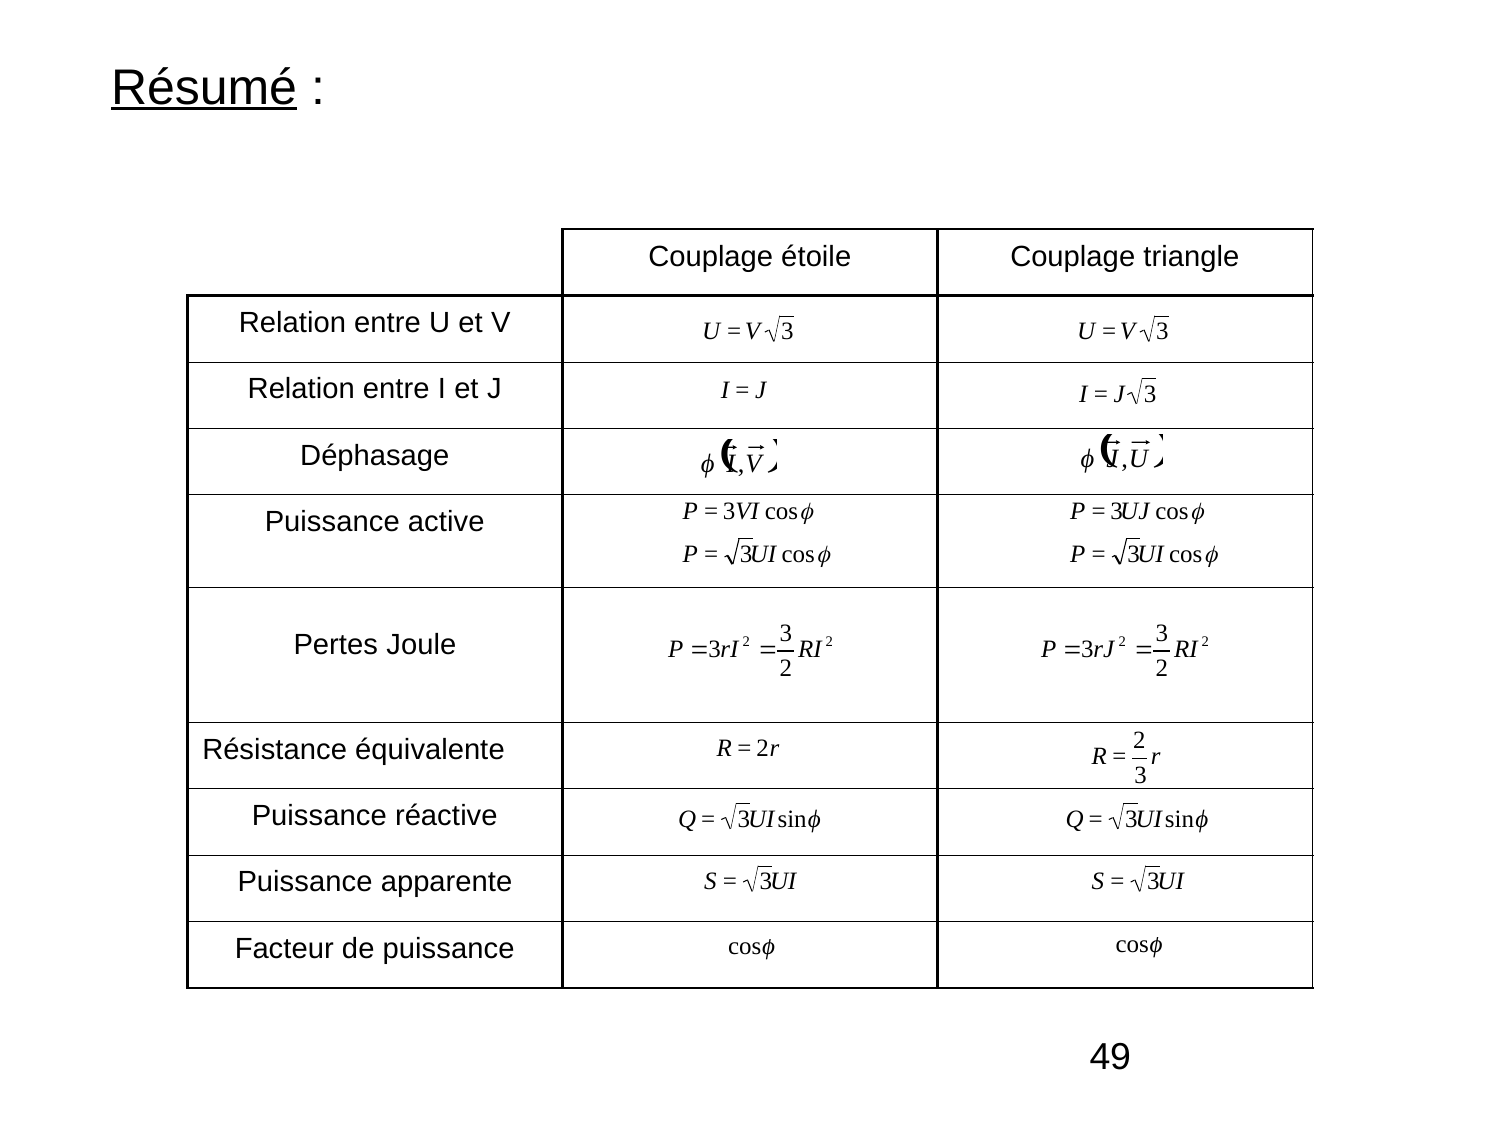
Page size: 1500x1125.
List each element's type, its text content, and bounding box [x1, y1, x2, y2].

table_cell [564, 588, 936, 722]
table_cell Déphasage [189, 429, 561, 494]
chart [663, 617, 837, 683]
chart [699, 862, 801, 894]
table_cell Facteur de puissance [189, 922, 561, 987]
table_cell Résistance équivalente [189, 723, 561, 788]
table_cell Relation entre U et V [189, 297, 561, 362]
chart [698, 439, 777, 484]
table_cell [939, 297, 1312, 362]
table_cell [939, 856, 1312, 921]
table_header Couplage étoile [564, 230, 936, 294]
text_box Résumé : [96, 46, 341, 123]
table_cell [564, 922, 936, 987]
chart [716, 380, 769, 402]
chart [1062, 800, 1215, 836]
table_cell Puissance réactive [189, 789, 561, 855]
table_cell [939, 789, 1312, 855]
chart [1074, 375, 1161, 407]
table_cell Pertes Joule [189, 588, 561, 722]
chart [1065, 497, 1227, 573]
table_cell [939, 363, 1312, 428]
chart [675, 800, 828, 836]
table_cell [939, 429, 1312, 494]
table_cell [939, 588, 1312, 722]
table_cell [939, 723, 1312, 788]
table_cell Relation entre I et J [189, 363, 561, 428]
chart [1036, 617, 1214, 683]
chart [1087, 727, 1163, 788]
table_cell [564, 789, 936, 855]
chart [1078, 434, 1163, 479]
chart [725, 939, 782, 963]
chart [699, 312, 798, 344]
table_cell [564, 723, 936, 788]
table_cell [564, 297, 936, 362]
table_cell [564, 856, 936, 921]
chart [1087, 862, 1188, 894]
chart [712, 737, 782, 759]
table_cell Puissance active [189, 495, 561, 587]
chart [678, 497, 839, 573]
table_header [188, 229, 561, 294]
table_cell [564, 429, 936, 494]
table_cell Puissance apparente [189, 856, 561, 921]
chart [1112, 937, 1169, 961]
table_cell [564, 495, 936, 587]
table_cell [939, 922, 1312, 987]
table_cell [939, 495, 1312, 587]
table_header Couplage triangle [939, 230, 1312, 294]
table_cell [564, 363, 936, 428]
chart [1074, 312, 1173, 344]
